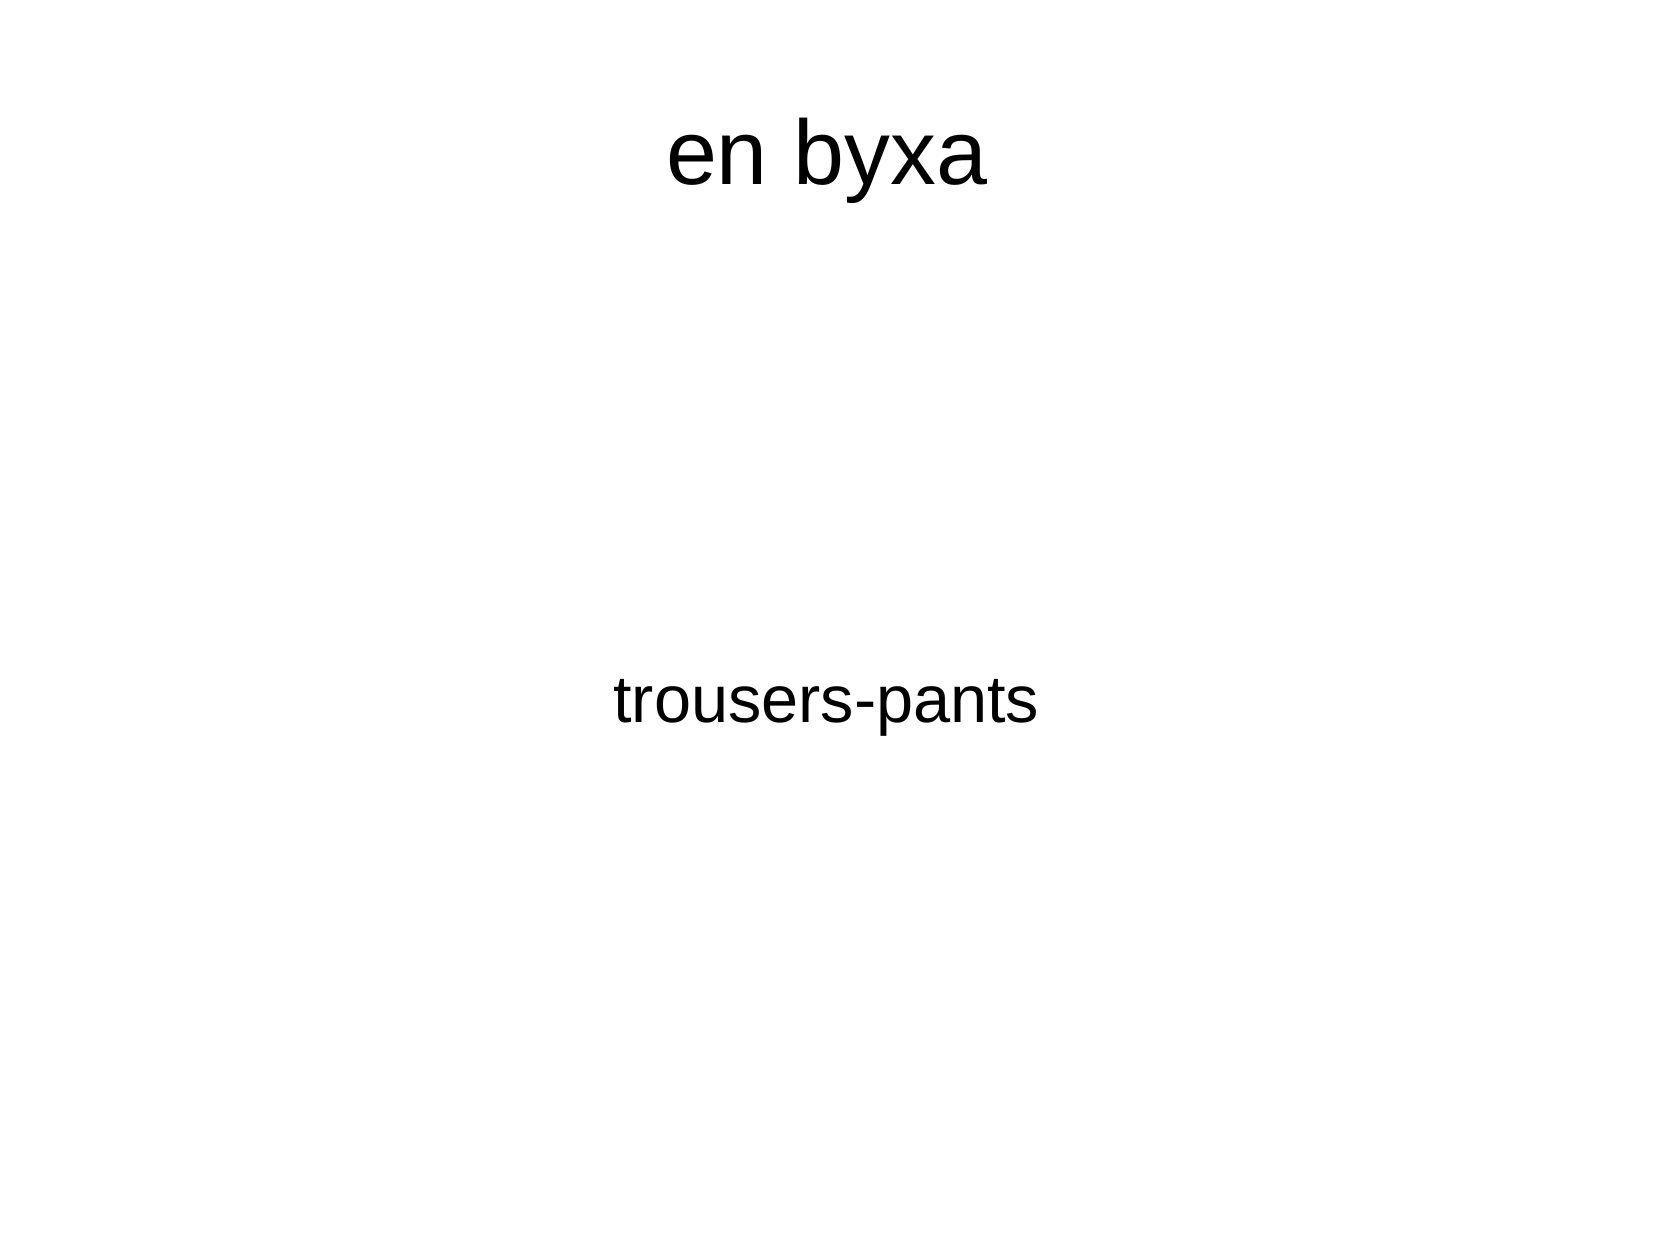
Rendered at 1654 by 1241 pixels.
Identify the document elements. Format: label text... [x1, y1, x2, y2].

subtitle trousers-pants [82, 297, 1571, 1102]
title en byxa [82, 56, 1571, 250]
